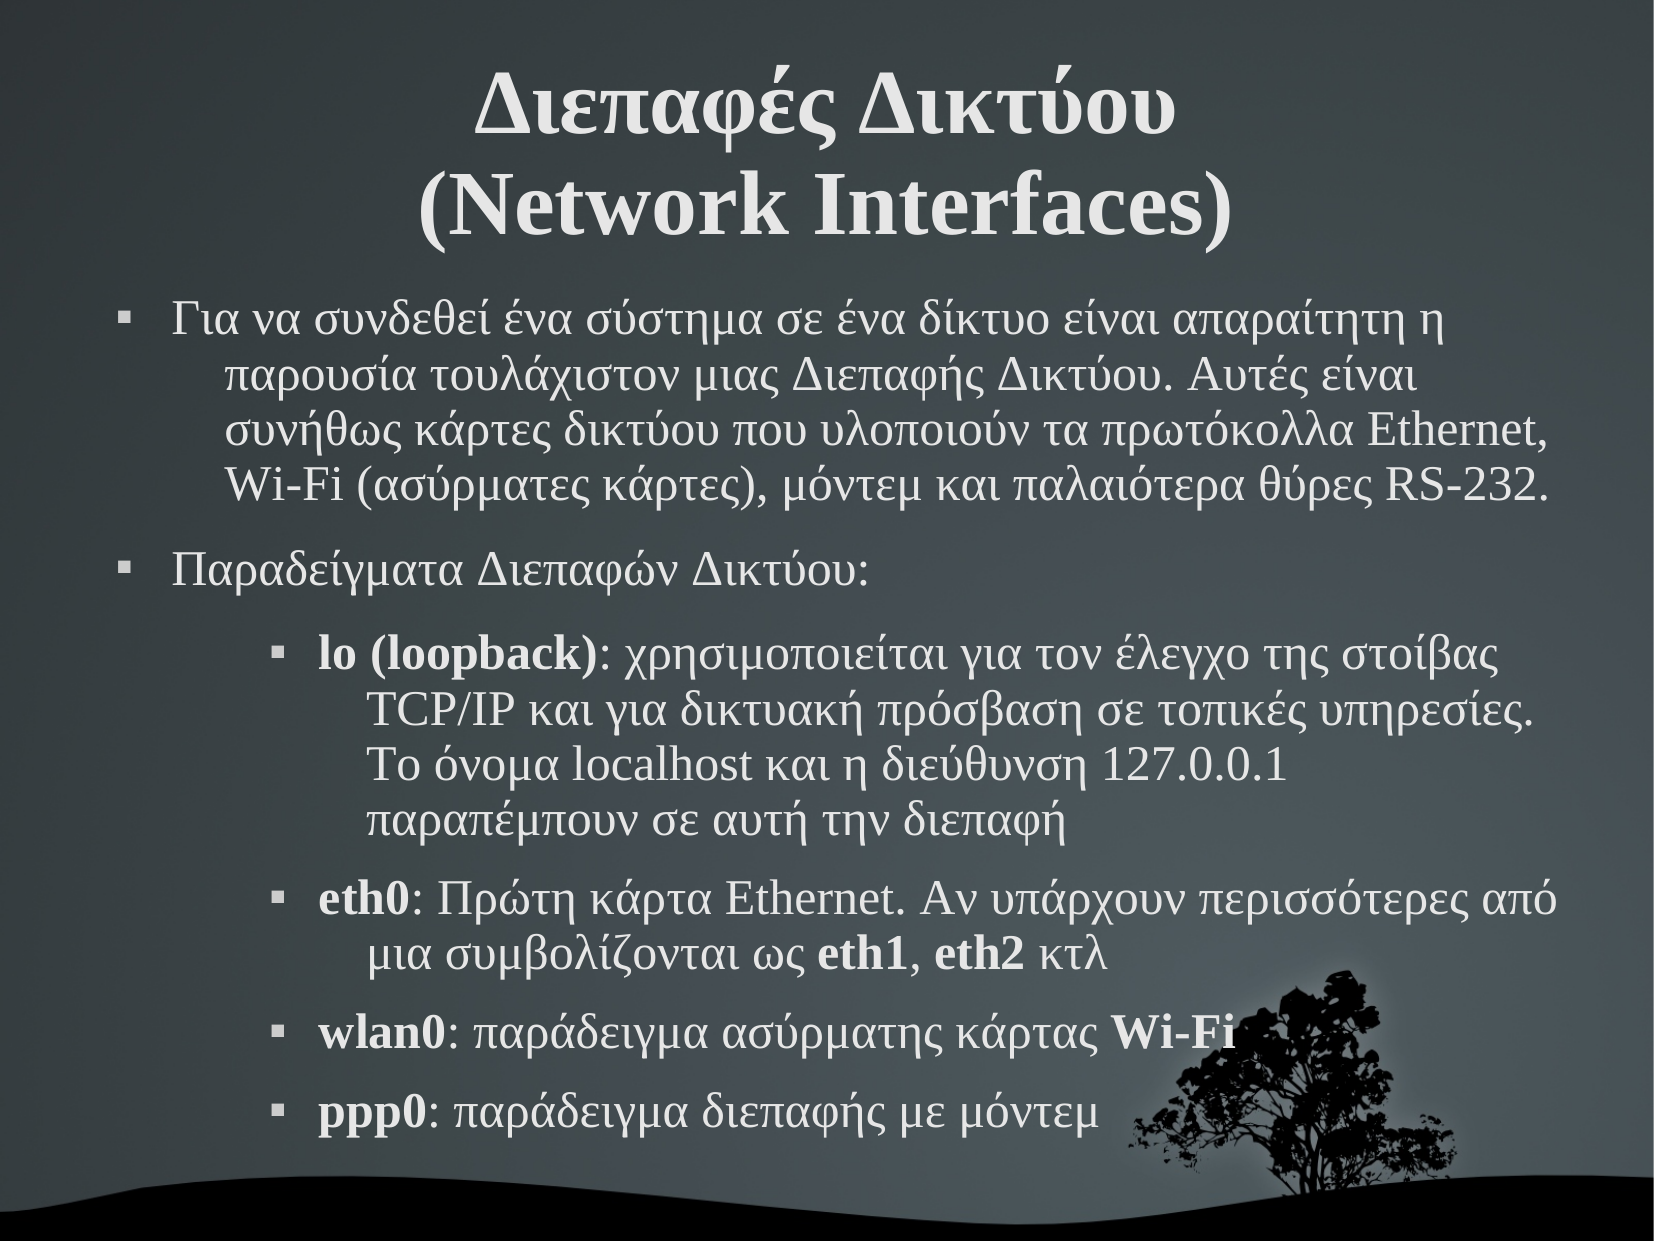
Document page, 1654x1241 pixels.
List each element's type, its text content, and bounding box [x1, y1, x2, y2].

title Διεπαφές Δικτύου (Network Interfaces) [82, 33, 1571, 273]
picture [0, 0, 1654, 1241]
list Για να συνδεθεί ένα σύστημα σε ένα δίκτυο είναι απαραίτητη η παρουσία τουλάχιστον μιας Διεπαφής Δικτύου. Αυτές είναι συνήθως κάρτες δικτύου που υλοποιούν τα πρωτόκολλα Ethernet, Wi-Fi (ασύρματες κάρτες), μόντεμ και παλαιότερα θύρες RS-232. Παραδείγματα Διεπαφών Δικτύου: lo (loopback): χρησιμοποιείται για τον έλεγχο της στοίβας TCP/IP και για δικτυακή πρόσβαση σε τοπικές υπηρεσίες. Το όνομα localhost και η διεύθυνση 127.0.0.1 παραπέμπουν σε αυτή την διεπαφή eth0: Πρώτη κάρτα Ethernet. Αν υπάρχουν περισσότερες από μια συμβολίζονται ως eth1, eth2 κτλ wlan0: παράδειγμα ασύρματης κάρτας Wi-Fi ppp0: παράδειγμα διεπαφής με μόντεμ [82, 290, 1571, 1231]
